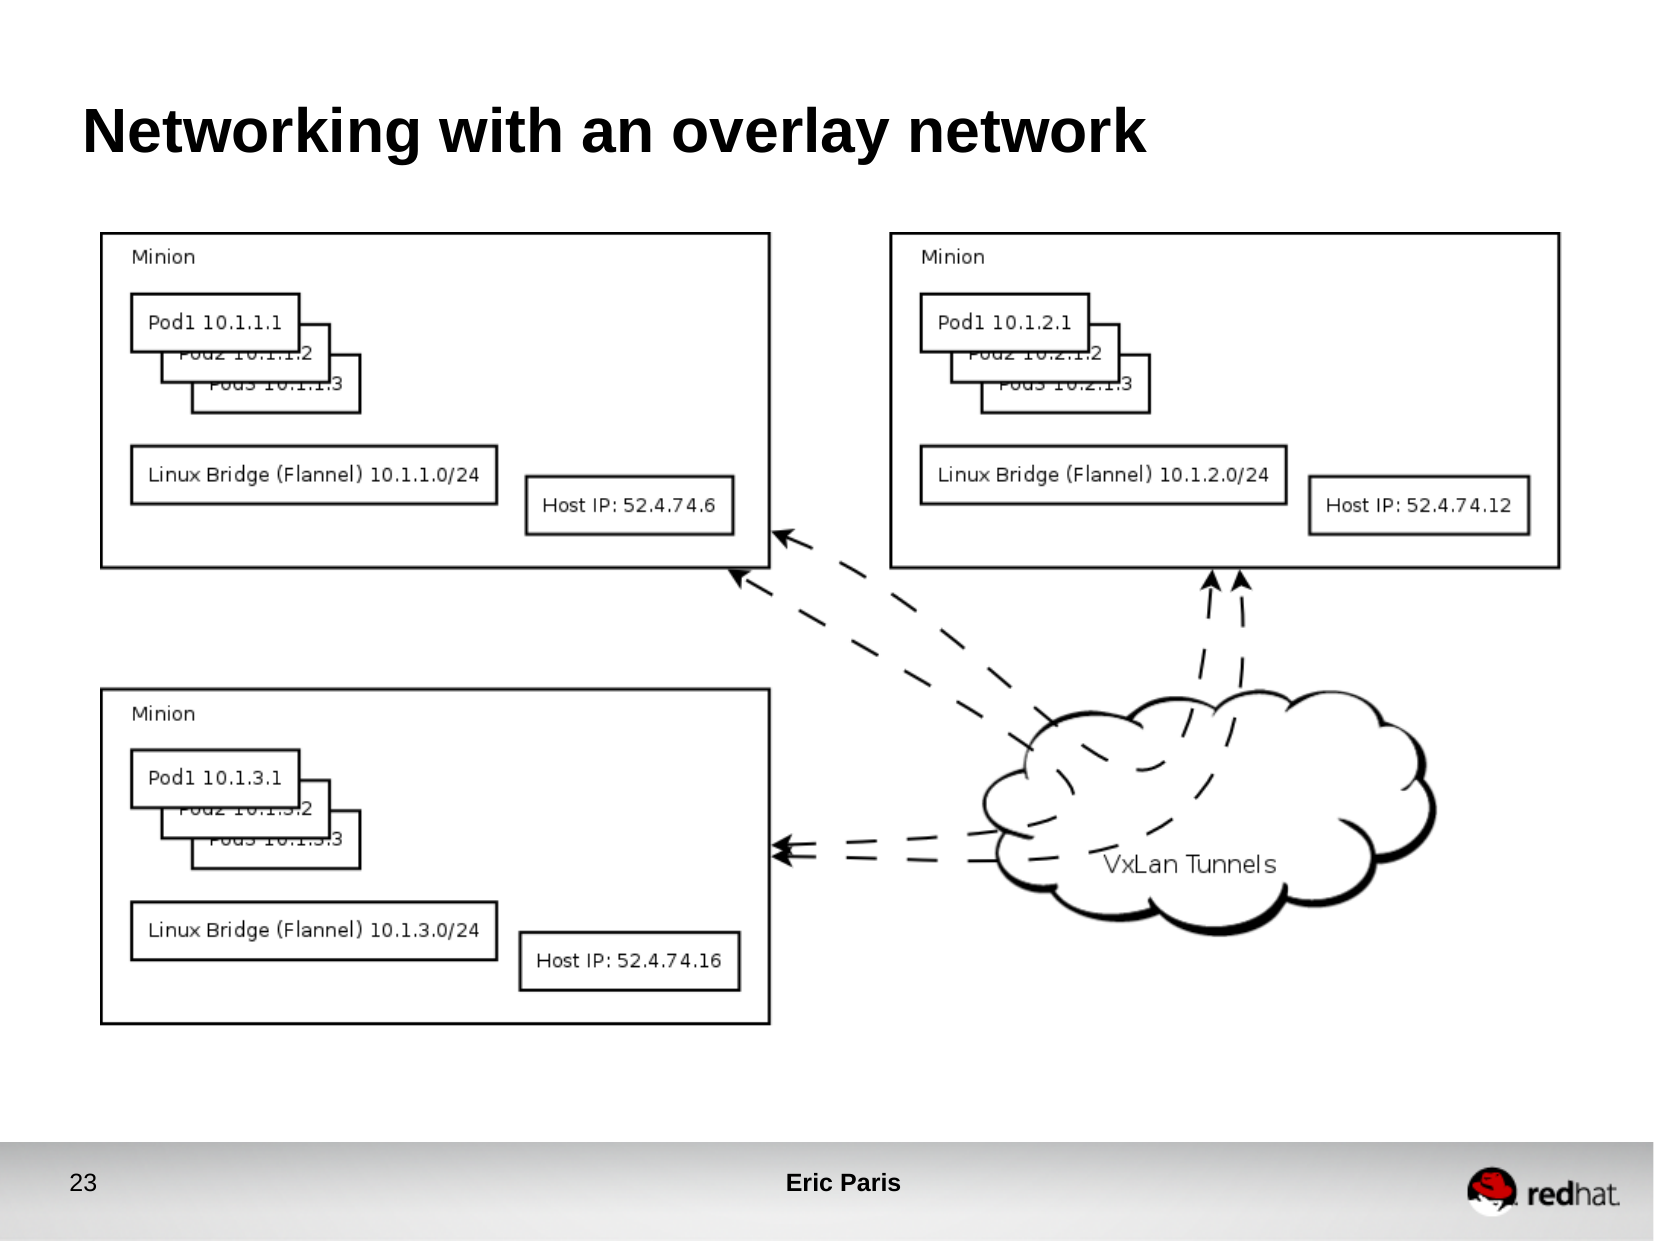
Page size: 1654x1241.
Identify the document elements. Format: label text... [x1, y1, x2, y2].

title Networking with an overlay network [82, 37, 1571, 226]
picture [0, 1142, 1654, 1241]
picture [100, 232, 1562, 1027]
